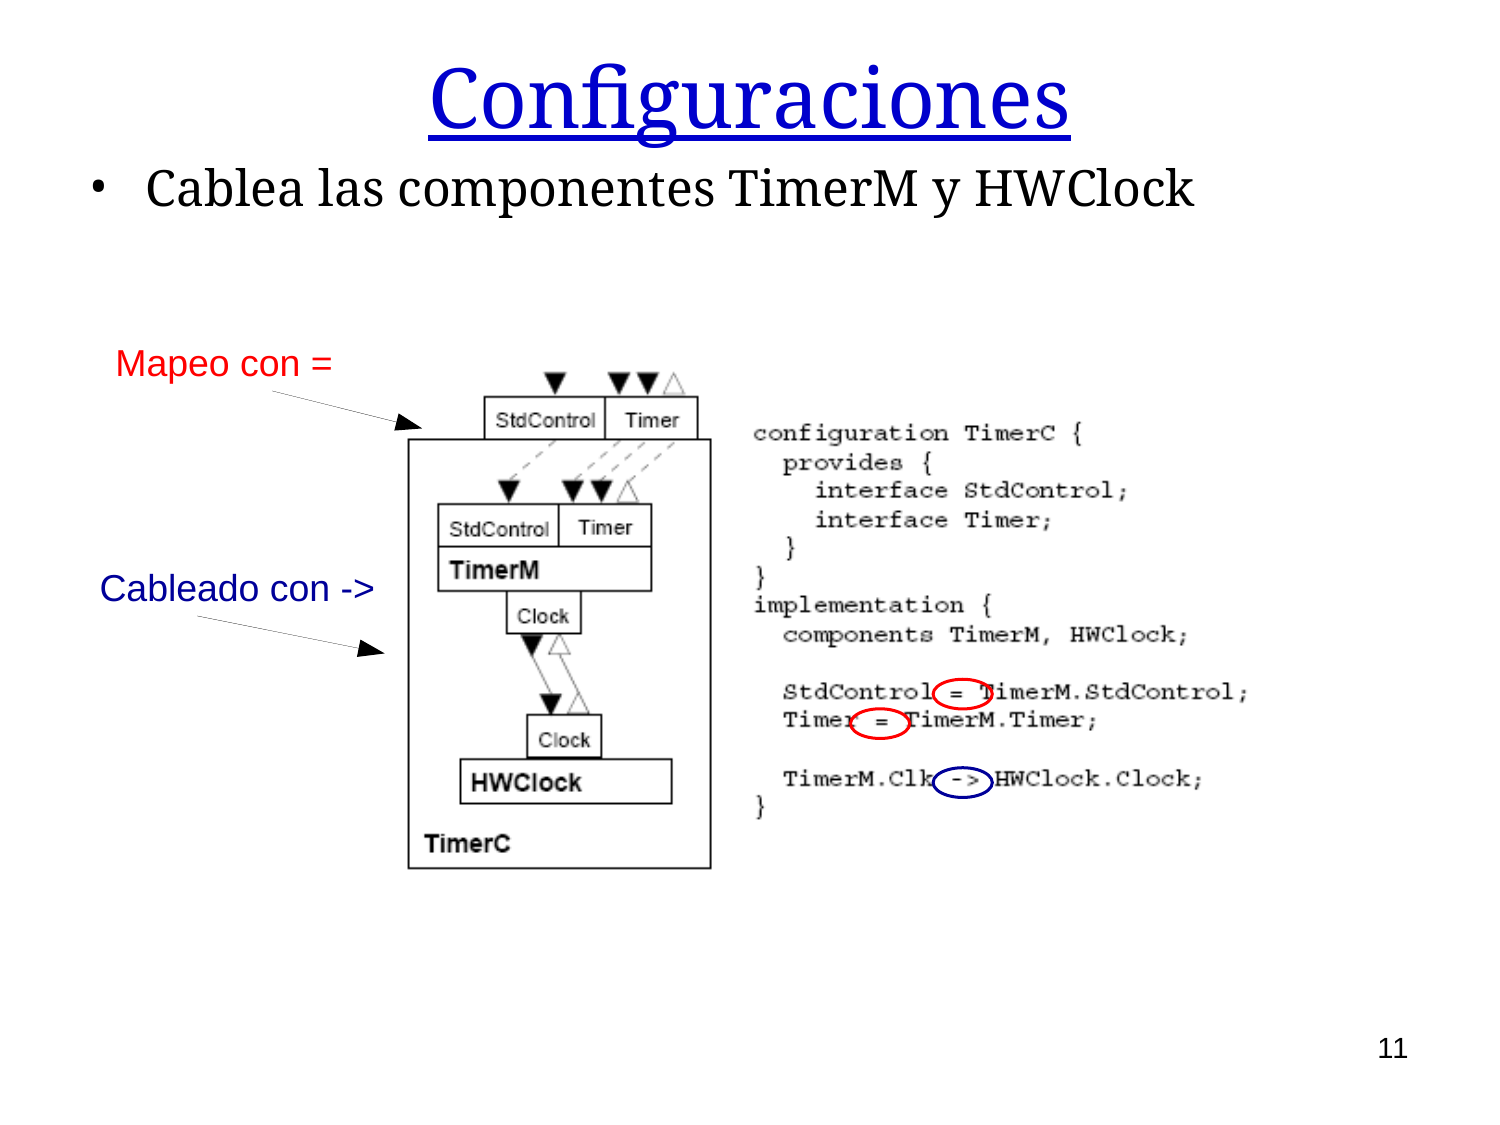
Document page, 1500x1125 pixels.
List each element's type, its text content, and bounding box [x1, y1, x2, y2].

title Configuraciones [74, 30, 1425, 149]
text_box Mapeo con = [100, 327, 348, 391]
list Cablea las componentes TimerM y HWClock [74, 149, 1425, 1021]
text_box Cableado con -> [84, 552, 390, 616]
picture [334, 328, 1315, 899]
